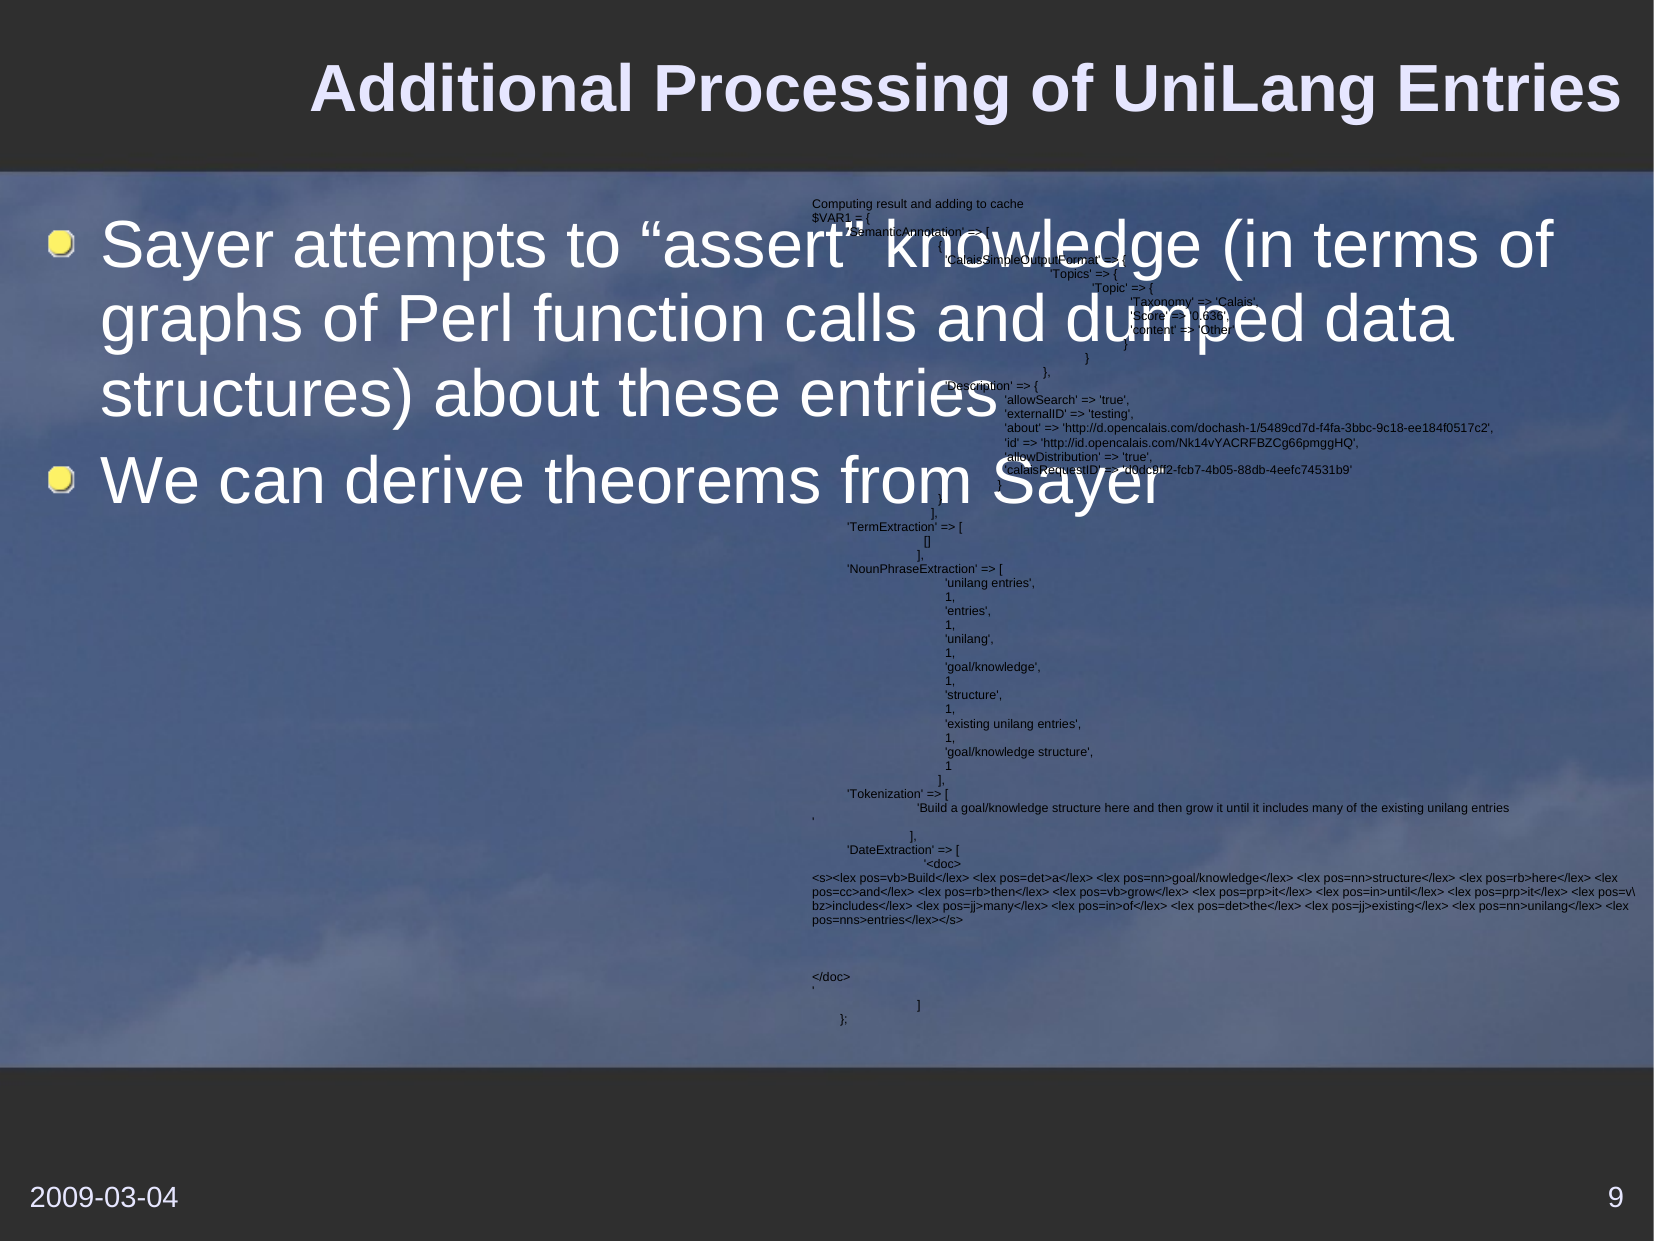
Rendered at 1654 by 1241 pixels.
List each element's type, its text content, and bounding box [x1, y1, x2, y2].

picture [0, 0, 1654, 1241]
text_box Computing result and adding to cache $VAR1 = { 'SemanticAnnotation' => [ { 'CalaisSimpleOutputFormat' => { 'Topics' => { 'Topic' => { 'Taxonomy' => 'Calais', 'Score' => '0.636', 'content' => 'Other' } } }, 'Description' => { 'allowSearch' => 'true', 'externalID' => 'testing', 'about' => 'http://d.opencalais.com/dochash-1/5489cd7d-f4fa-3bbc-9c18-ee184f0517c2', 'id' => 'http://id.opencalais.com/Nk14vYACRFBZCg66pmggHQ', 'allowDistribution' => 'true', 'calaisRequestID' => 'd0dc9ff2-fcb7-4b05-88db-4eefc74531b9' } } ], 'TermExtraction' => [ [] ], 'NounPhraseExtraction' => [ 'unilang entries', 1, 'entries', 1, 'unilang', 1, 'goal/knowledge', 1, 'structure', 1, 'existing unilang entries', 1, 'goal/knowledge structure', 1 ], 'Tokenization' => [ 'Build a goal/knowledge structure here and then grow it until it includes many of the existing unilang entries ' ], 'DateExtraction' => [ '<doc> <s><lex pos=vb>Build</lex> <lex pos=det>a</lex> <lex pos=nn>goal/knowledge</lex> <lex pos=nn>structure</lex> <lex pos=rb>here</lex> <lex pos=cc>and</lex> <lex pos=rb>then</lex> <lex pos=vb>grow</lex> <lex pos=prp>it</lex> <lex pos=in>until</lex> <lex pos=prp>it</lex> <lex pos=v\ bz>includes</lex> <lex pos=jj>many</lex> <lex pos=in>of</lex> <lex pos=det>the</lex> <lex pos=jj>existing</lex> <lex pos=nn>unilang</lex> <lex pos=nns>entries</lex></s> </doc> ' ] }; [797, 189, 1654, 1034]
list Sayer attempts to “assert” knowledge (in terms of graphs of Perl function calls and dumped data structures) about these entries We can derive theorems from Sayer [29, 206, 797, 1034]
title Additional Processing of UniLang Entries [29, 29, 1625, 148]
